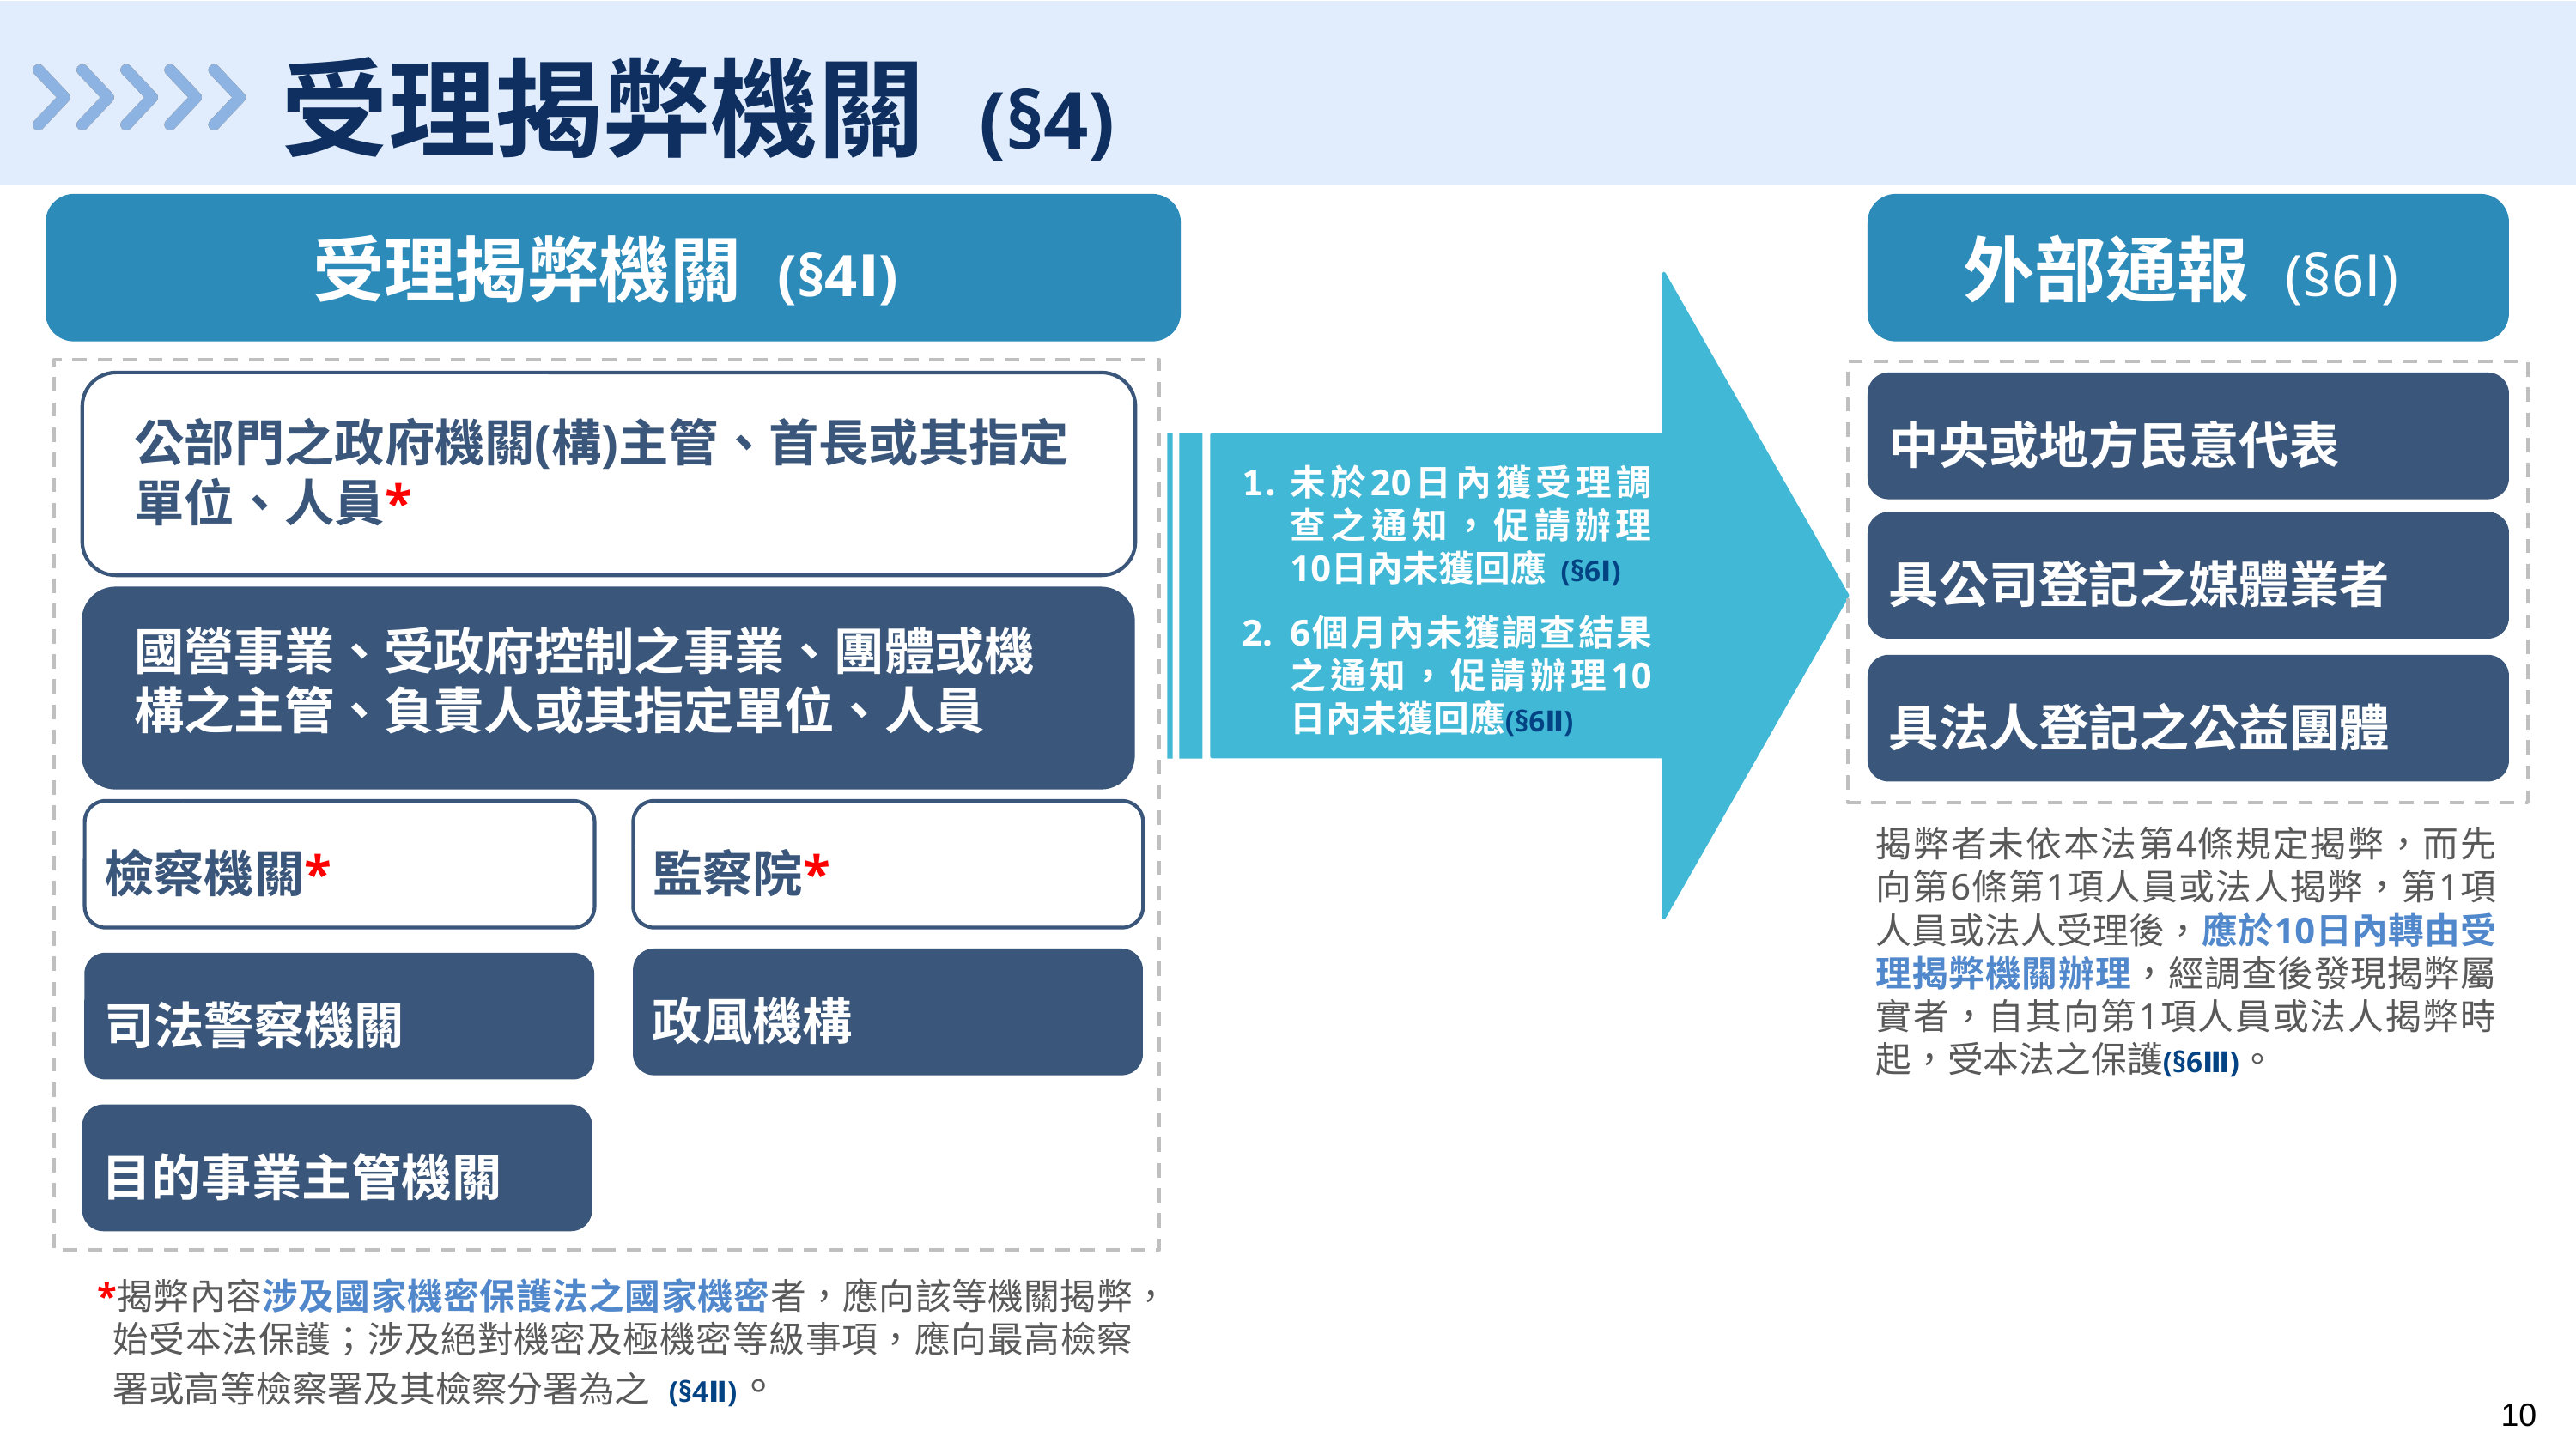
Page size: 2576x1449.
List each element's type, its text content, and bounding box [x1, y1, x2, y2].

text_box [92, 952, 586, 957]
text_box 監察院* [640, 805, 1136, 909]
text_box 中央或地方民意代表 [1876, 377, 2500, 481]
text_box 具公司登記之媒體業者 [1876, 517, 2500, 620]
text_box *揭弊內容涉及國家機密保護法之國家機密者，應向該等機關揭弊，始受本法保護；涉及絕對機密及極機密等級事項，應向最高檢察署或高等檢察署及其檢察分署為之 (§4Ⅱ)。 [84, 1267, 1146, 1418]
text_box <編號> [2488, 1387, 2576, 1440]
text_box 未於20日內獲受理調查之通知，促請辦理10日內未獲回應 (§6Ⅰ) 6個月內未獲調查結果之通知，促請辦理10日內未獲回應(§6Ⅱ) [1229, 453, 1665, 746]
text_box 國營事業、受政府控制之事業、團體或機構之主管、負責人或其指定單位、人員 [121, 613, 1092, 747]
text_box 公部門之政府機關(構)主管、首長或其指定單位、人員* [122, 404, 1092, 538]
text_box 司法警察機關 [91, 957, 587, 1061]
text_box [633, 954, 1143, 1076]
text_box [84, 958, 595, 1080]
text_box [1867, 372, 2509, 500]
text_box [82, 586, 1135, 790]
text_box 受理揭弊機關 (§4Ⅰ) [46, 193, 1182, 342]
text_box 目的事業主管機關 [88, 1109, 585, 1213]
text_box [0, 1, 2576, 185]
text_box 檢察機關* [91, 805, 587, 909]
text_box 政風機構 [640, 953, 1136, 1057]
text_box [1867, 654, 2509, 782]
text_box [1867, 512, 2509, 639]
text_box 具法人登記之公益團體 [1876, 659, 2500, 763]
text_box [82, 1104, 592, 1232]
text_box 受理揭弊機關 (§4) [281, 33, 1288, 171]
text_box [1179, 433, 1203, 759]
text_box 外部通報 (§6Ⅰ) [1867, 193, 2509, 342]
text_box [1212, 273, 1848, 918]
text_box [641, 948, 1135, 953]
text_box 揭弊者未依本法第4條規定揭弊，而先向第6條第1項人員或法人揭弊，第1項人員或法人受理後，應於10日內轉由受理揭弊機關辦理，經調查後發現揭弊屬實者，自其向第1項人員或法人揭弊時起，受本法之保護(§6Ⅲ)。 [1863, 815, 2509, 1086]
